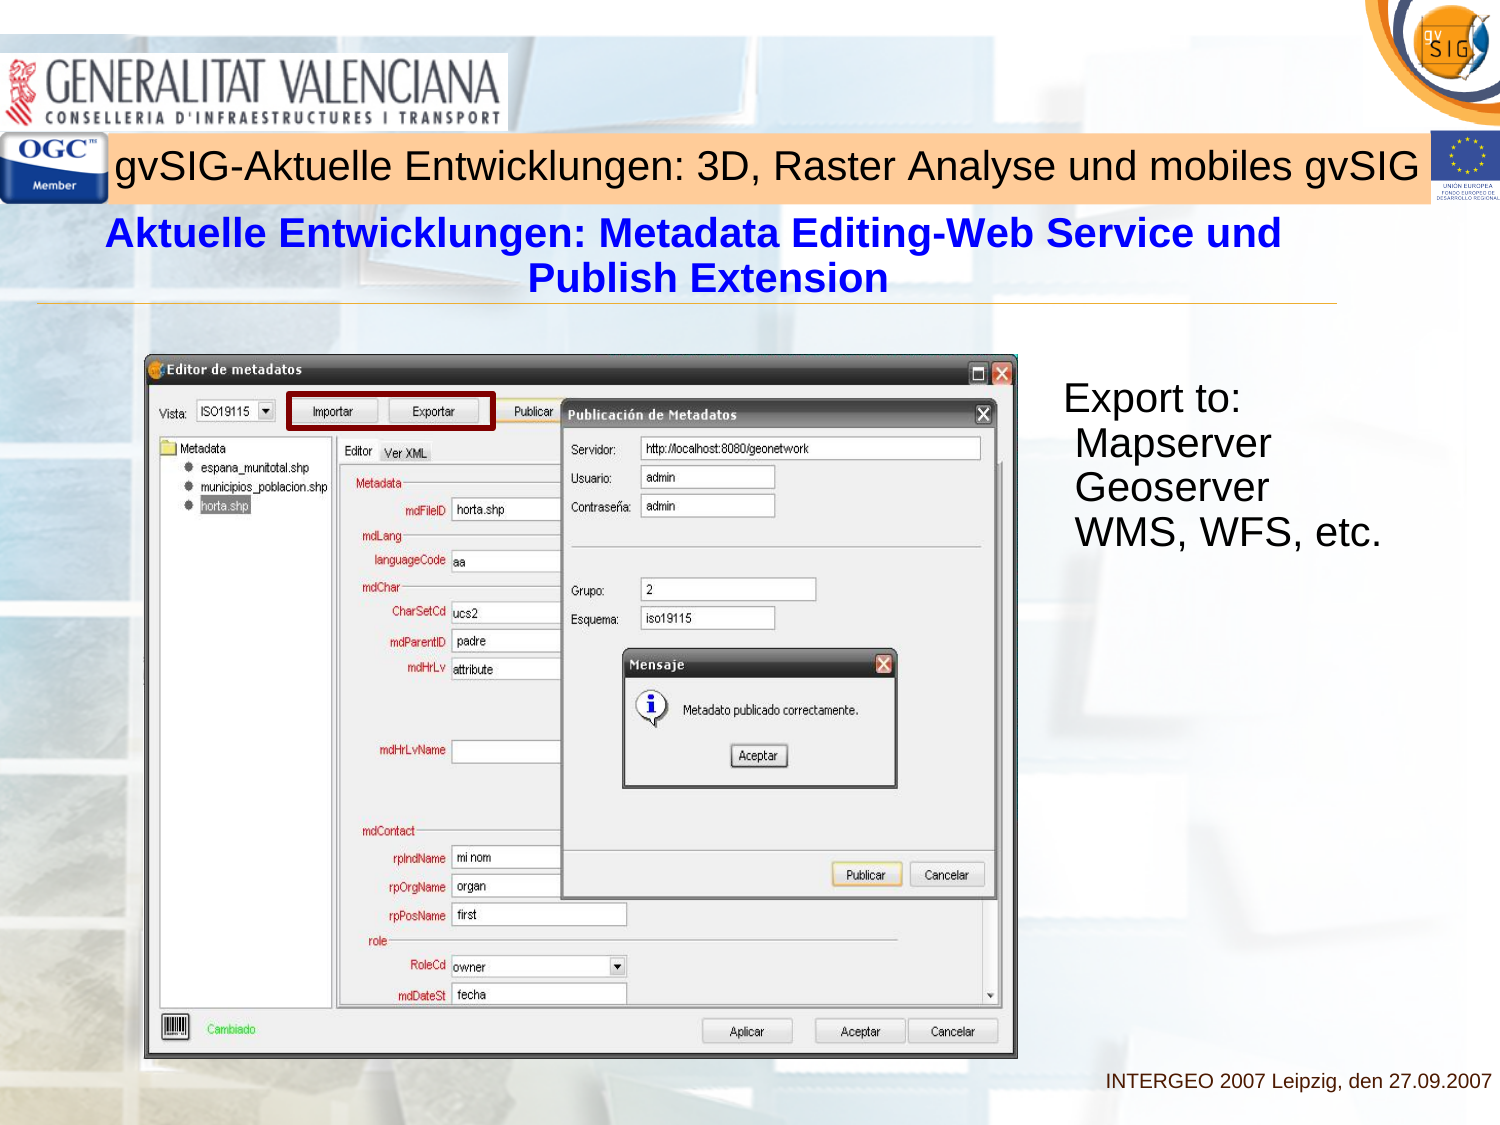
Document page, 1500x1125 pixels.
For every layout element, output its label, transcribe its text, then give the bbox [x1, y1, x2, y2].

text_box [108, 133, 1431, 145]
text_box INTERGEO 2007 Leipzig, den 27.09.2007 [1103, 1070, 1495, 1094]
text_box [108, 193, 1431, 205]
picture [1429, 129, 1500, 200]
picture [0, 132, 109, 204]
picture [0, 53, 508, 131]
text_box gvSIG-Aktuelle Entwicklungen: 3D, Raster Analyse und mobiles gvSIG [102, 145, 1434, 193]
text_box Export to: Mapserver Geoserver WMS, WFS, etc. [1016, 377, 1430, 599]
picture [1363, 0, 1500, 127]
text_box [1010, 377, 1016, 434]
picture [143, 354, 1018, 1059]
text_box Aktuelle Entwicklungen: Metadata Editing-Web Service und Publish Extension [56, 212, 1332, 306]
